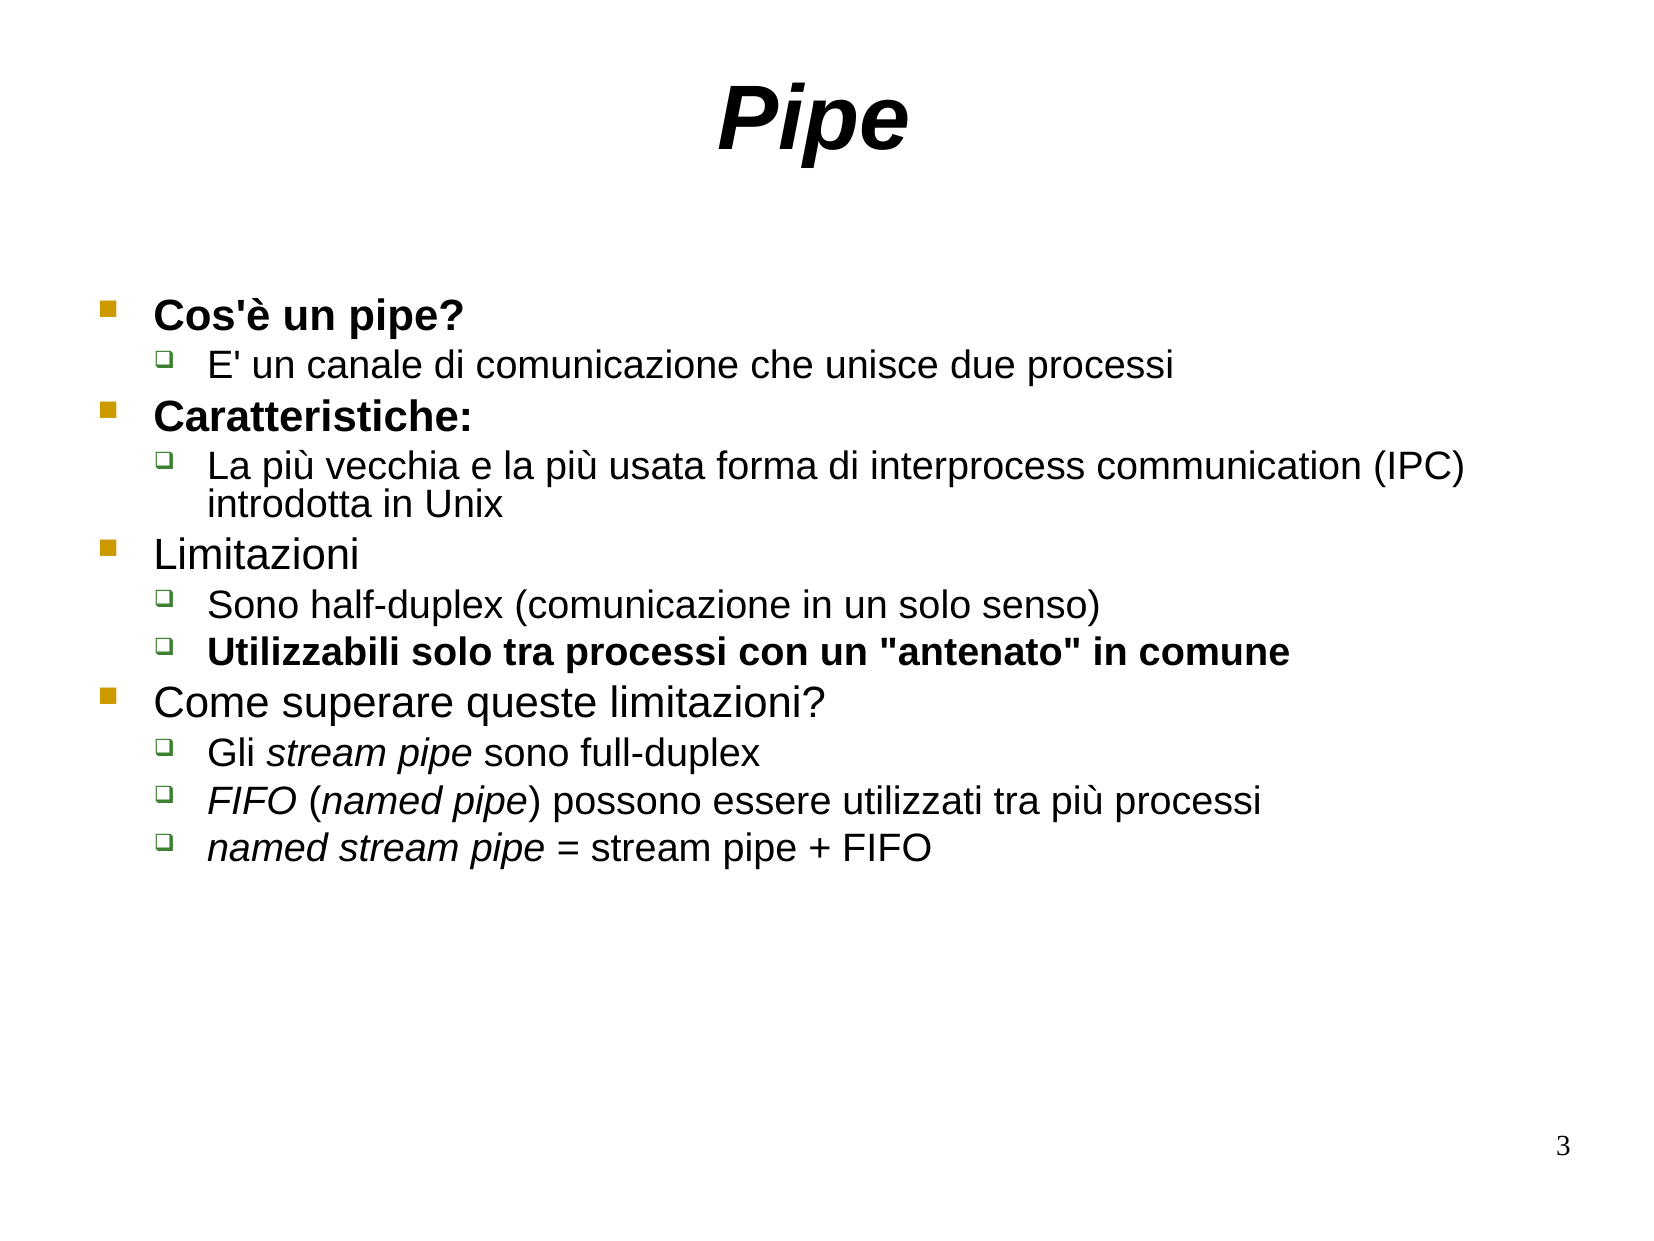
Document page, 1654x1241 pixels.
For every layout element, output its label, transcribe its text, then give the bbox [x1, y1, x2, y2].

list Cos'è un pipe? E' un canale di comunicazione che unisce due processi Caratteristiche: La più vecchia e la più usata forma di interprocess communication (IPC) introdotta in Unix Limitazioni Sono half-duplex (comunicazione in un solo senso) Utilizzabili solo tra processi con un "antenato" in comune Come superare queste limitazioni? Gli stream pipe sono full-duplex FIFO (named pipe) possono essere utilizzati tra più processi named stream pipe = stream pipe + FIFO [82, 289, 1571, 1109]
title Pipe [82, 50, 1571, 257]
